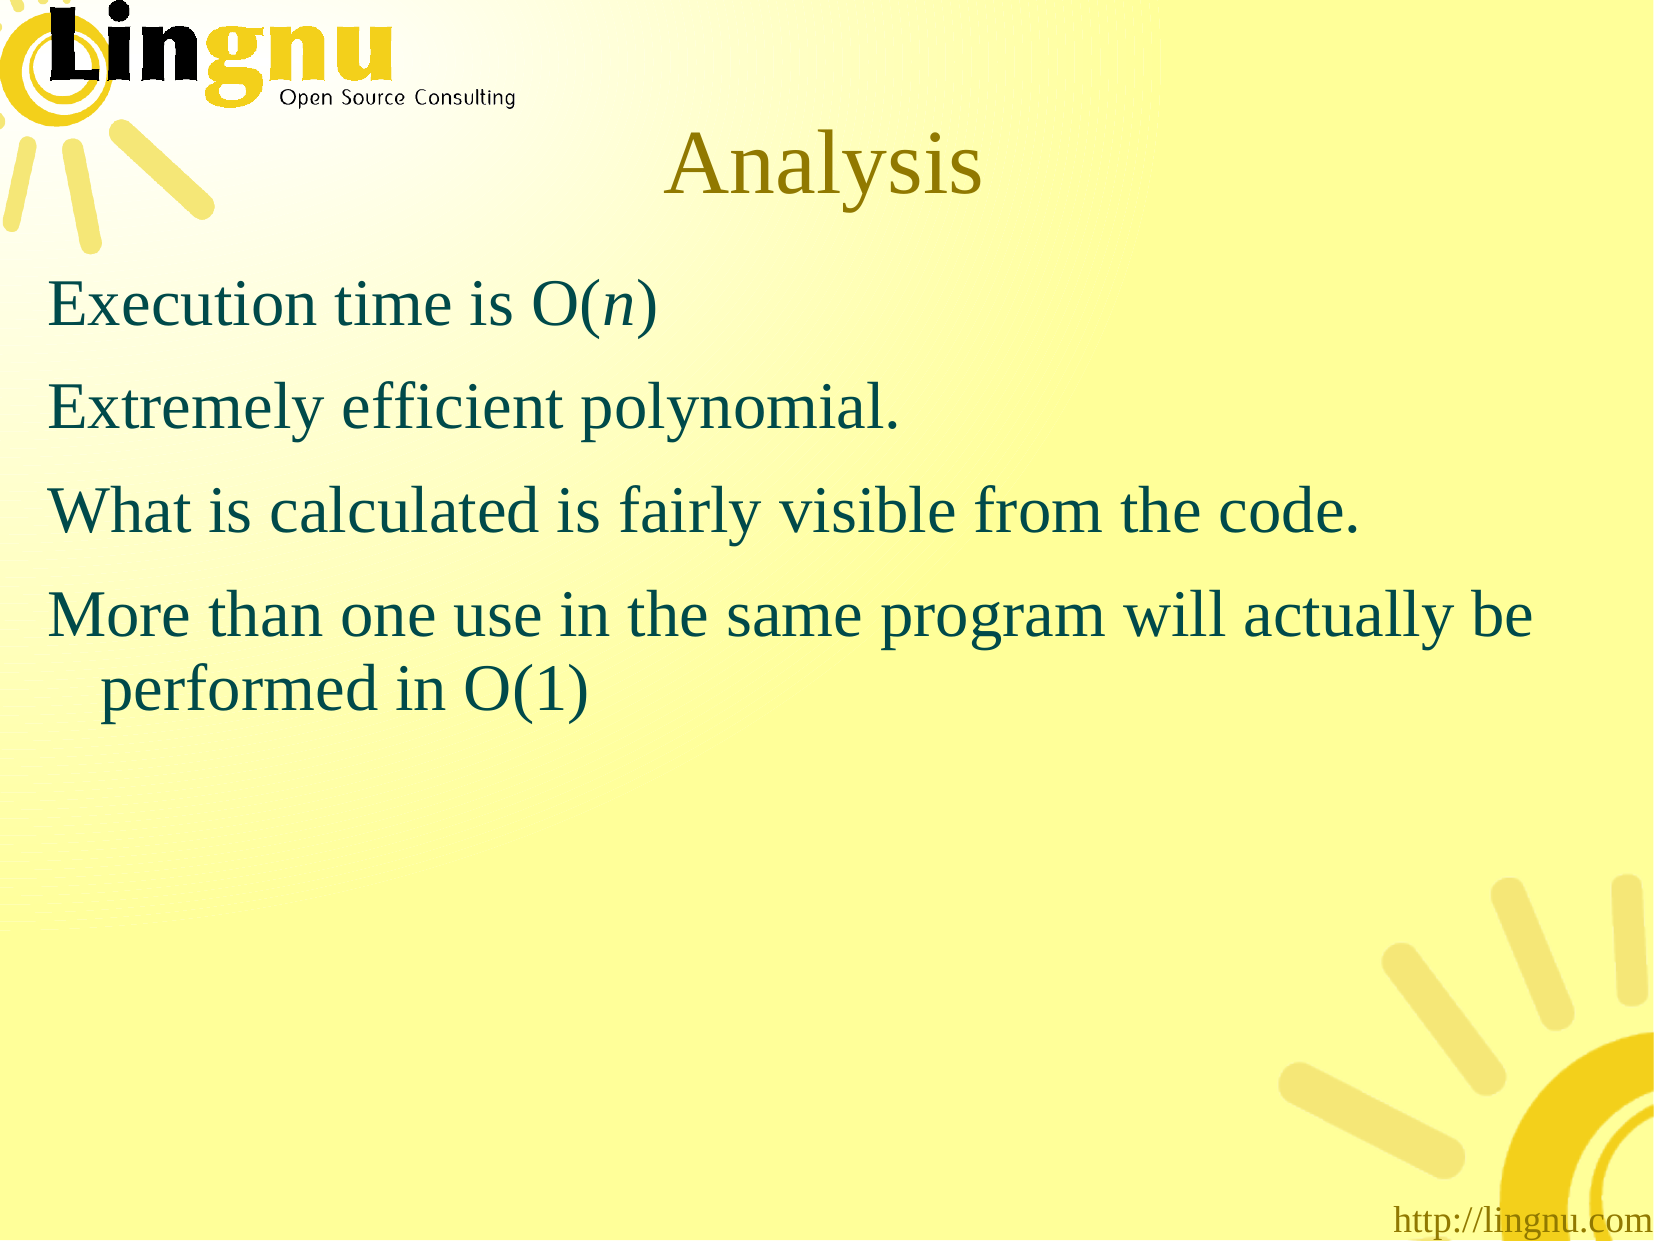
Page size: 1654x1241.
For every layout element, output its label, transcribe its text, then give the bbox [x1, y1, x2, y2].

picture [1256, 871, 1654, 1241]
picture [0, 0, 516, 256]
list Execution time is O(n) Extremely efficient polynomial. What is calculated is fairly visible from the code. More than one use in the same program will actually be performed in O(1) [29, 265, 1625, 1211]
title Analysis [118, 58, 1531, 265]
